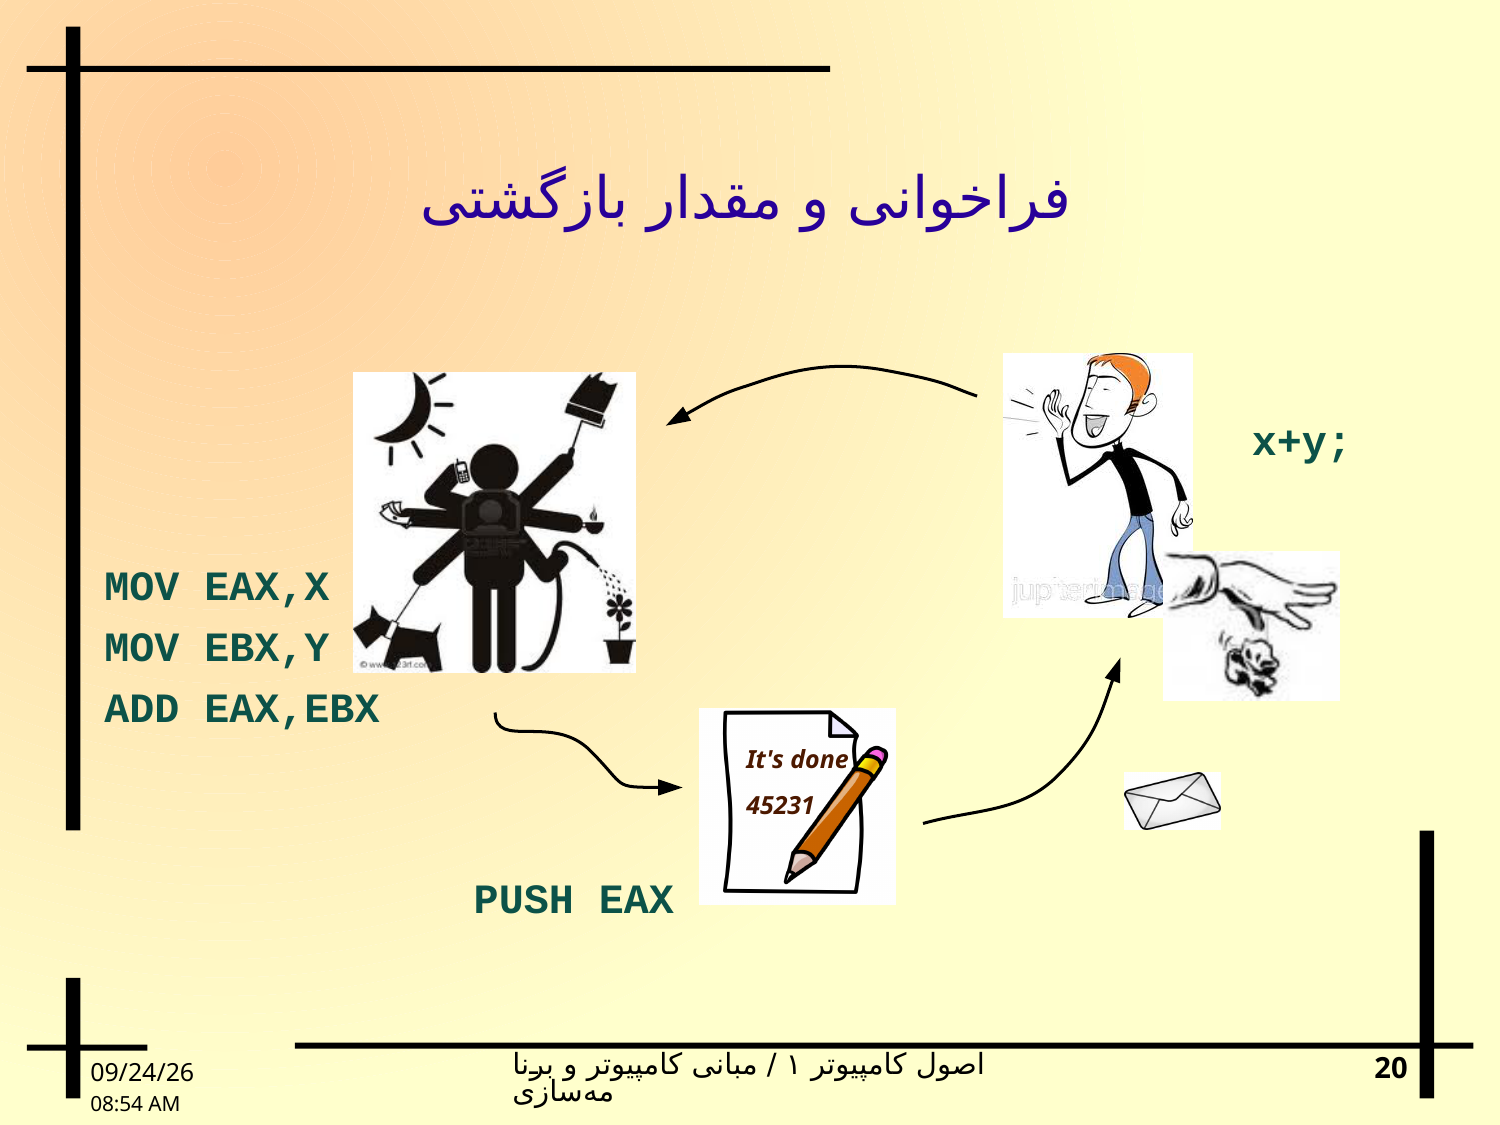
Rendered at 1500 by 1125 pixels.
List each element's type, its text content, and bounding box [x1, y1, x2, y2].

title فراخوانی و مقدار بازگشتی [131, 138, 1361, 258]
picture [1124, 772, 1221, 830]
picture [699, 708, 896, 905]
list MOV EAX,X MOV EBX,Y ADD EAX,EBX [50, 560, 485, 737]
list PUSH EAX [419, 874, 741, 950]
picture [353, 372, 636, 673]
list x+y; [1197, 415, 1500, 470]
picture [1003, 353, 1340, 701]
